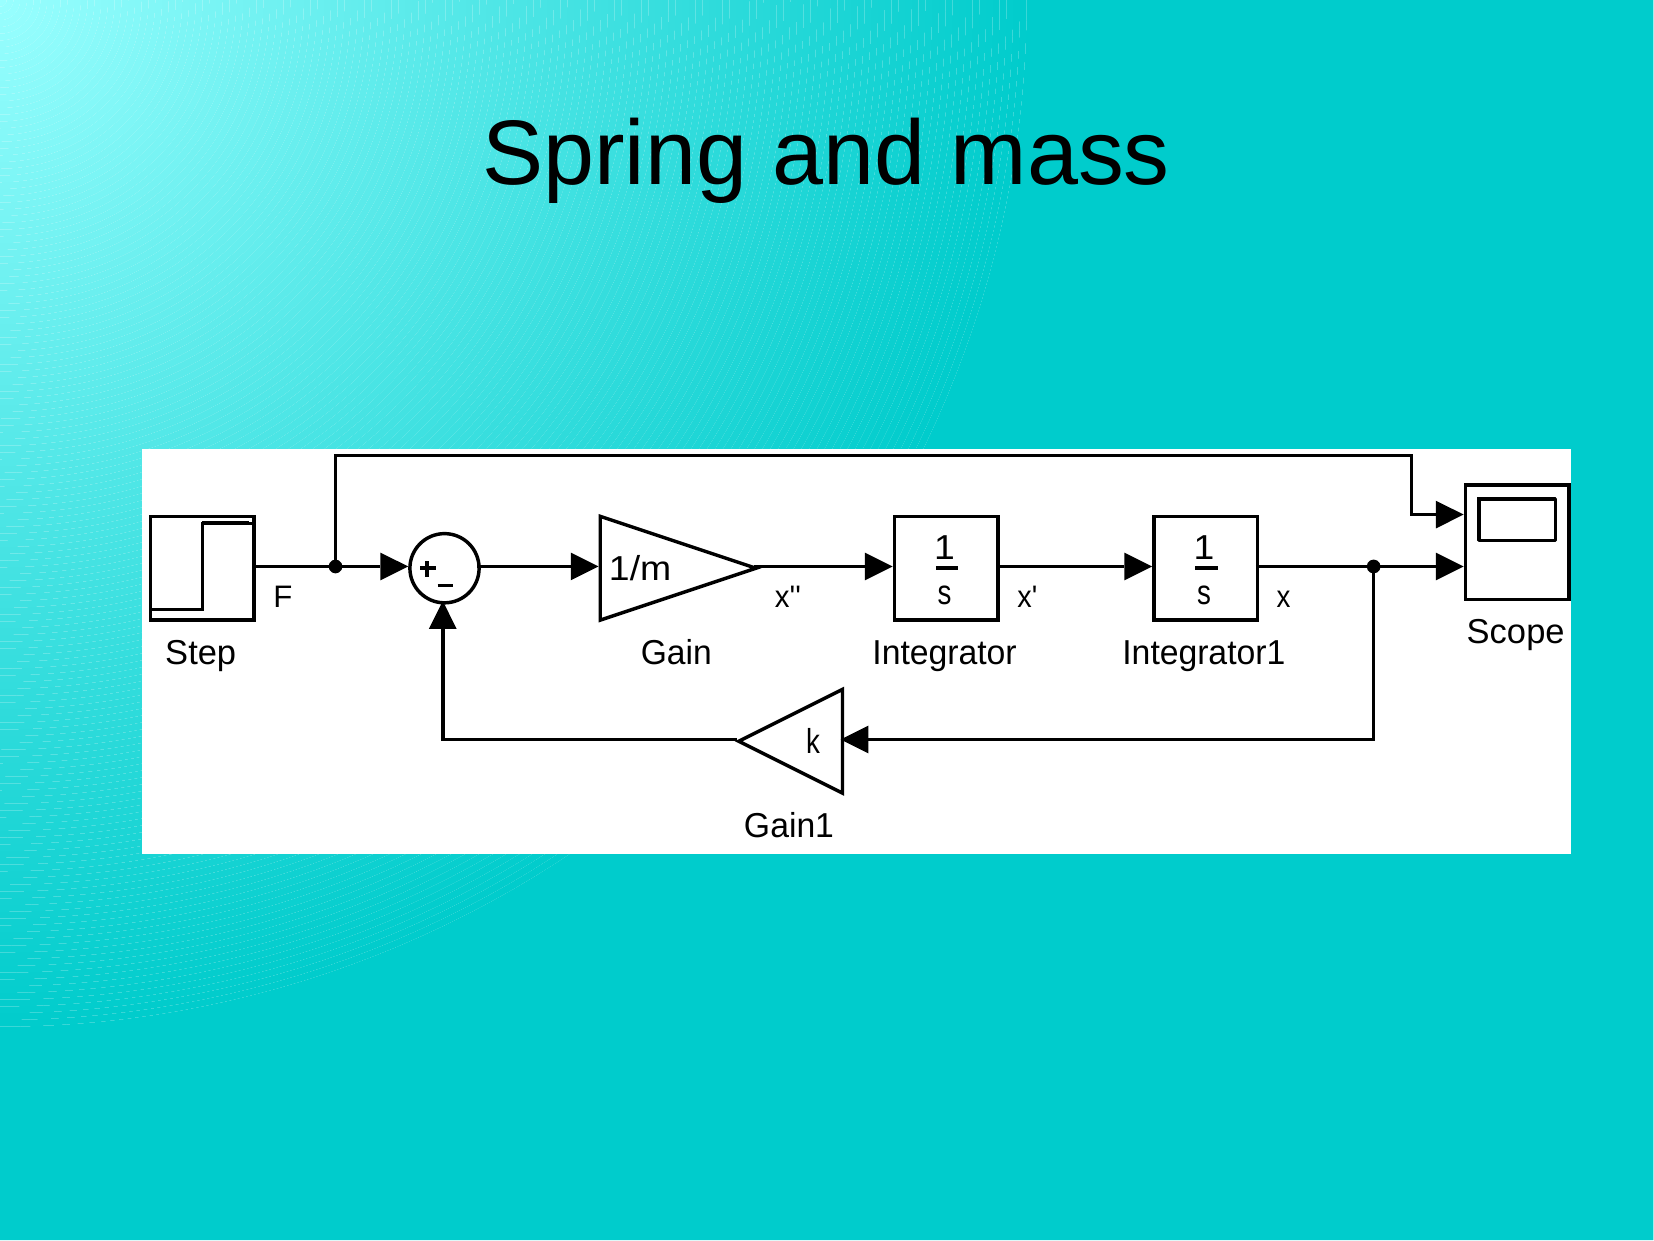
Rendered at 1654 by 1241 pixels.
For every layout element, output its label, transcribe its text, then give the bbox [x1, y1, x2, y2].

title Spring and mass [82, 49, 1571, 257]
picture [141, 448, 1571, 854]
